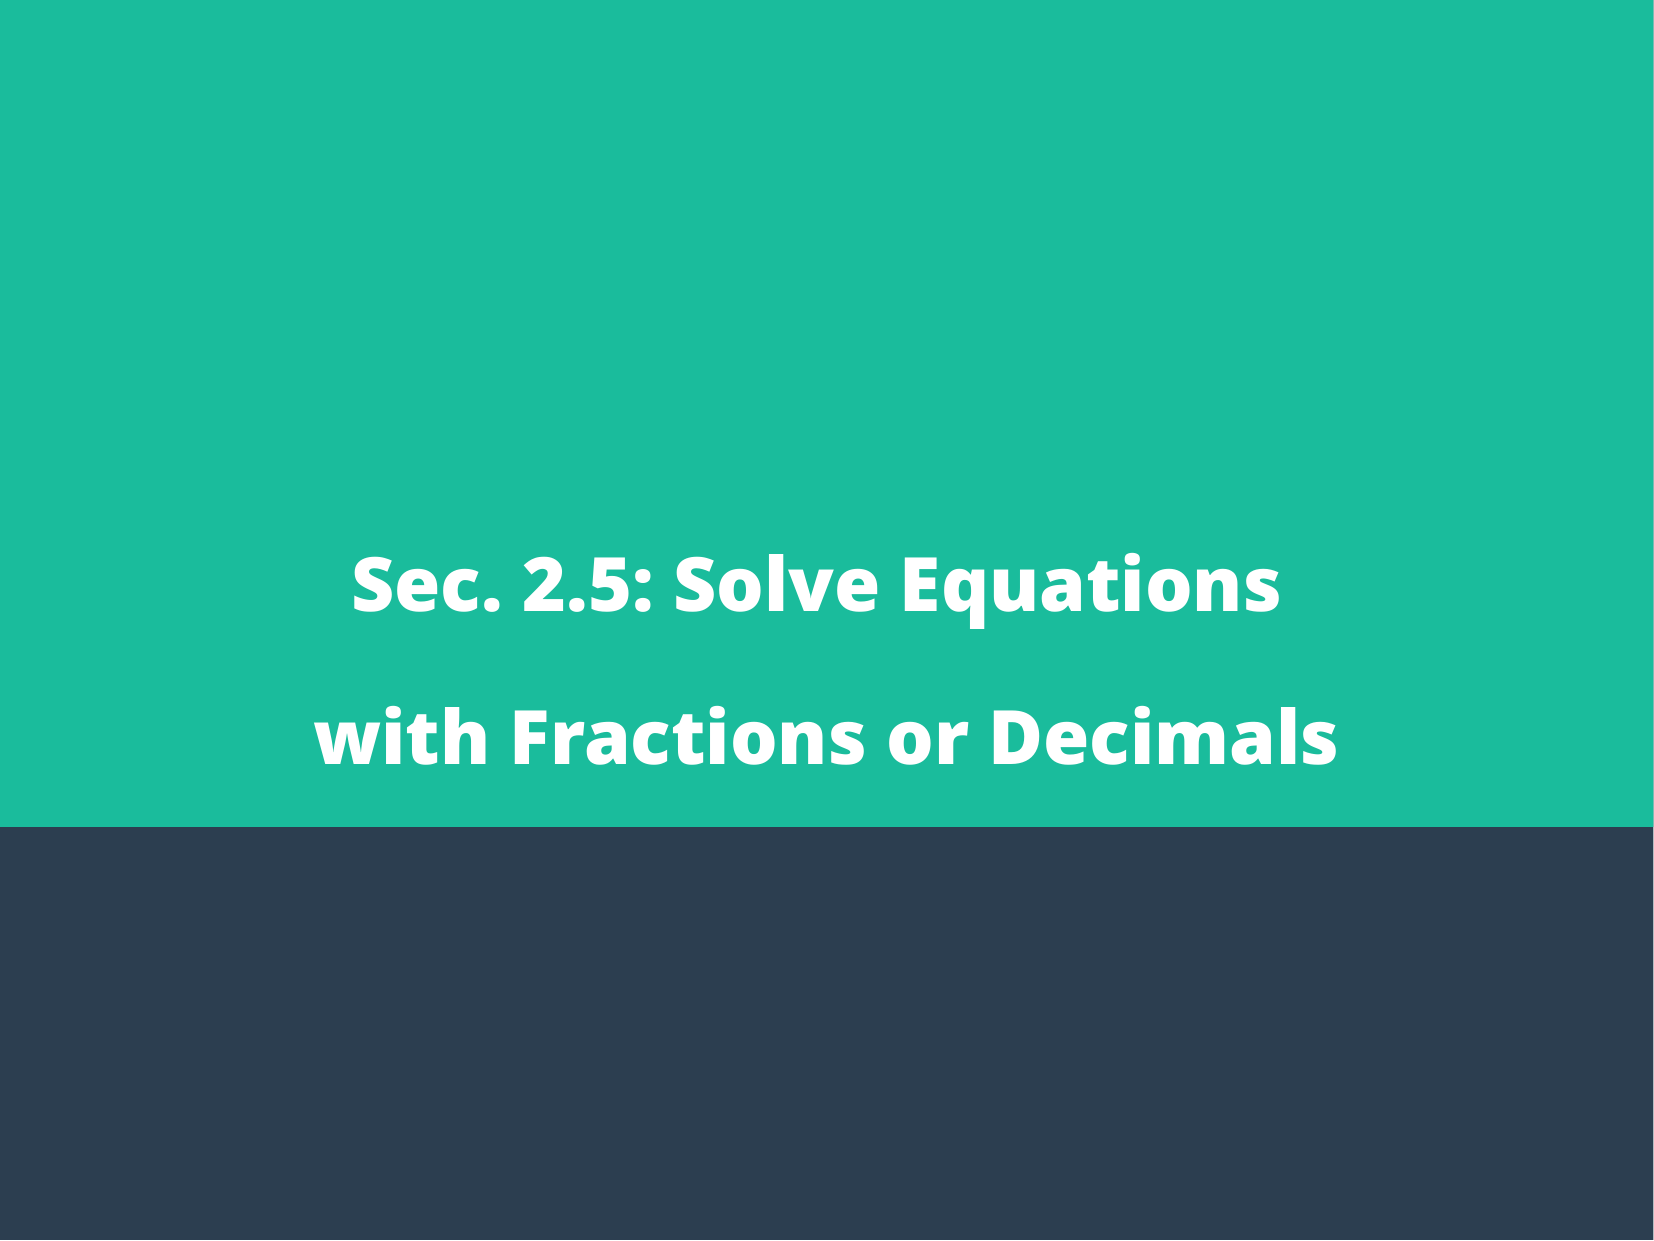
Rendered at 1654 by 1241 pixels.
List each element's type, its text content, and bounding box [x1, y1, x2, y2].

title Sec. 2.5: Solve Equations with Fractions or Decimals [59, 480, 1595, 778]
